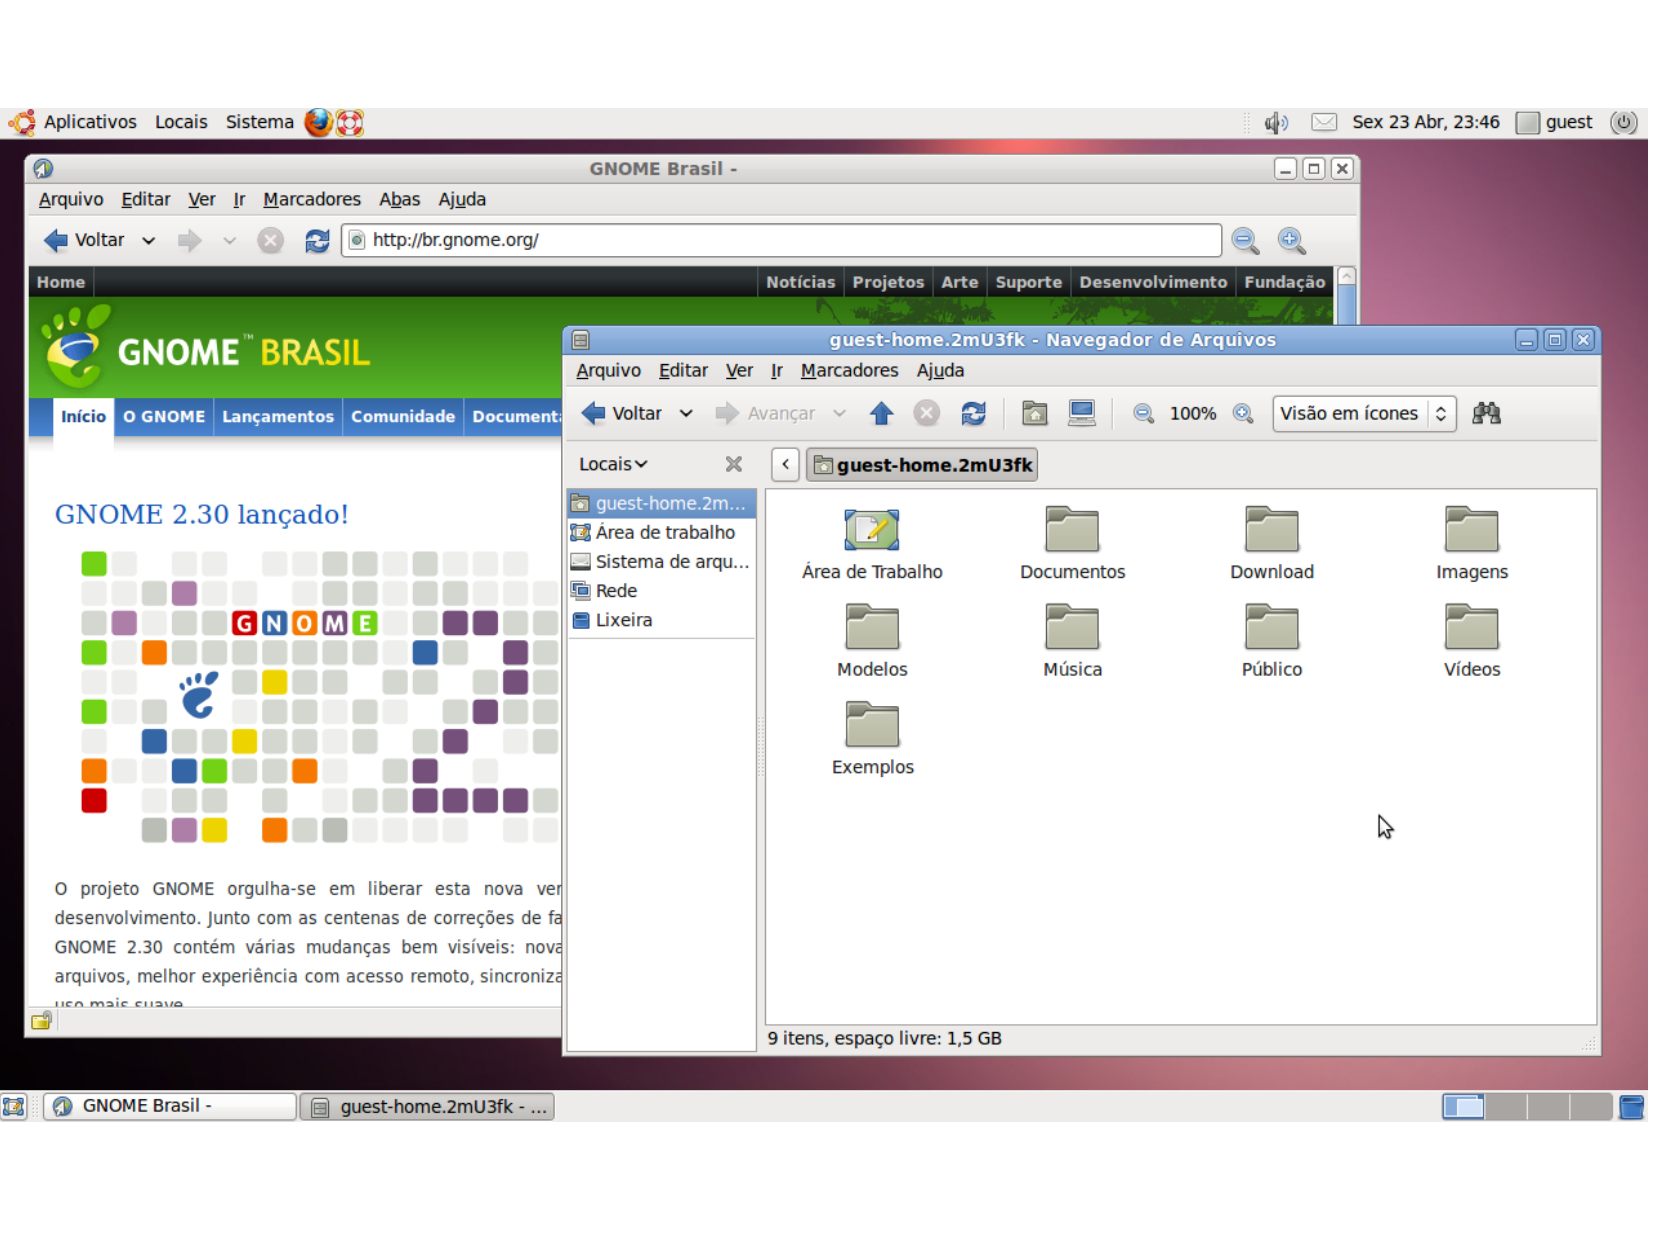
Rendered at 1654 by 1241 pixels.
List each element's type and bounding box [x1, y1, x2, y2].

picture [0, 108, 1648, 1123]
